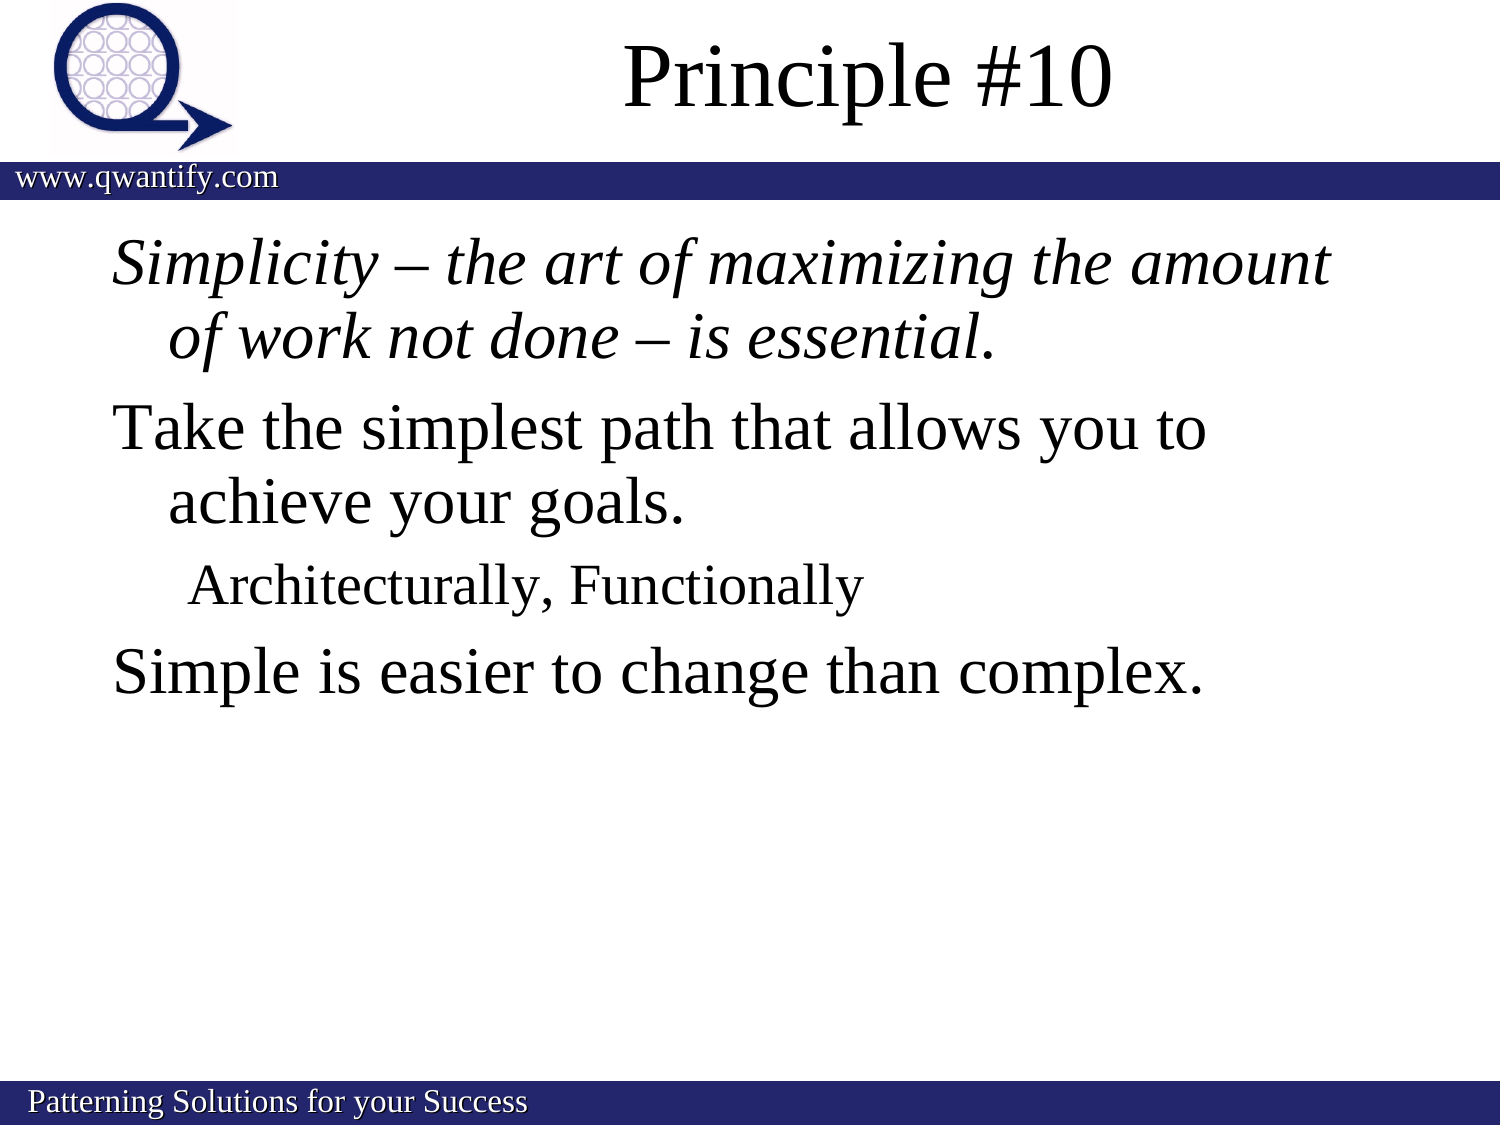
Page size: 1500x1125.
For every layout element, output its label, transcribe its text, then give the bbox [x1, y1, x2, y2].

title Principle #10 [287, 0, 1450, 193]
picture [0, 1081, 1500, 1125]
picture [0, 162, 1500, 200]
list Simplicity – the art of maximizing the amount of work not done – is essential. Take the simplest path that allows you to achieve your goals. Architecturally, Functionally Simple is easier to change than complex. [112, 224, 1388, 1076]
picture [50, 0, 238, 157]
